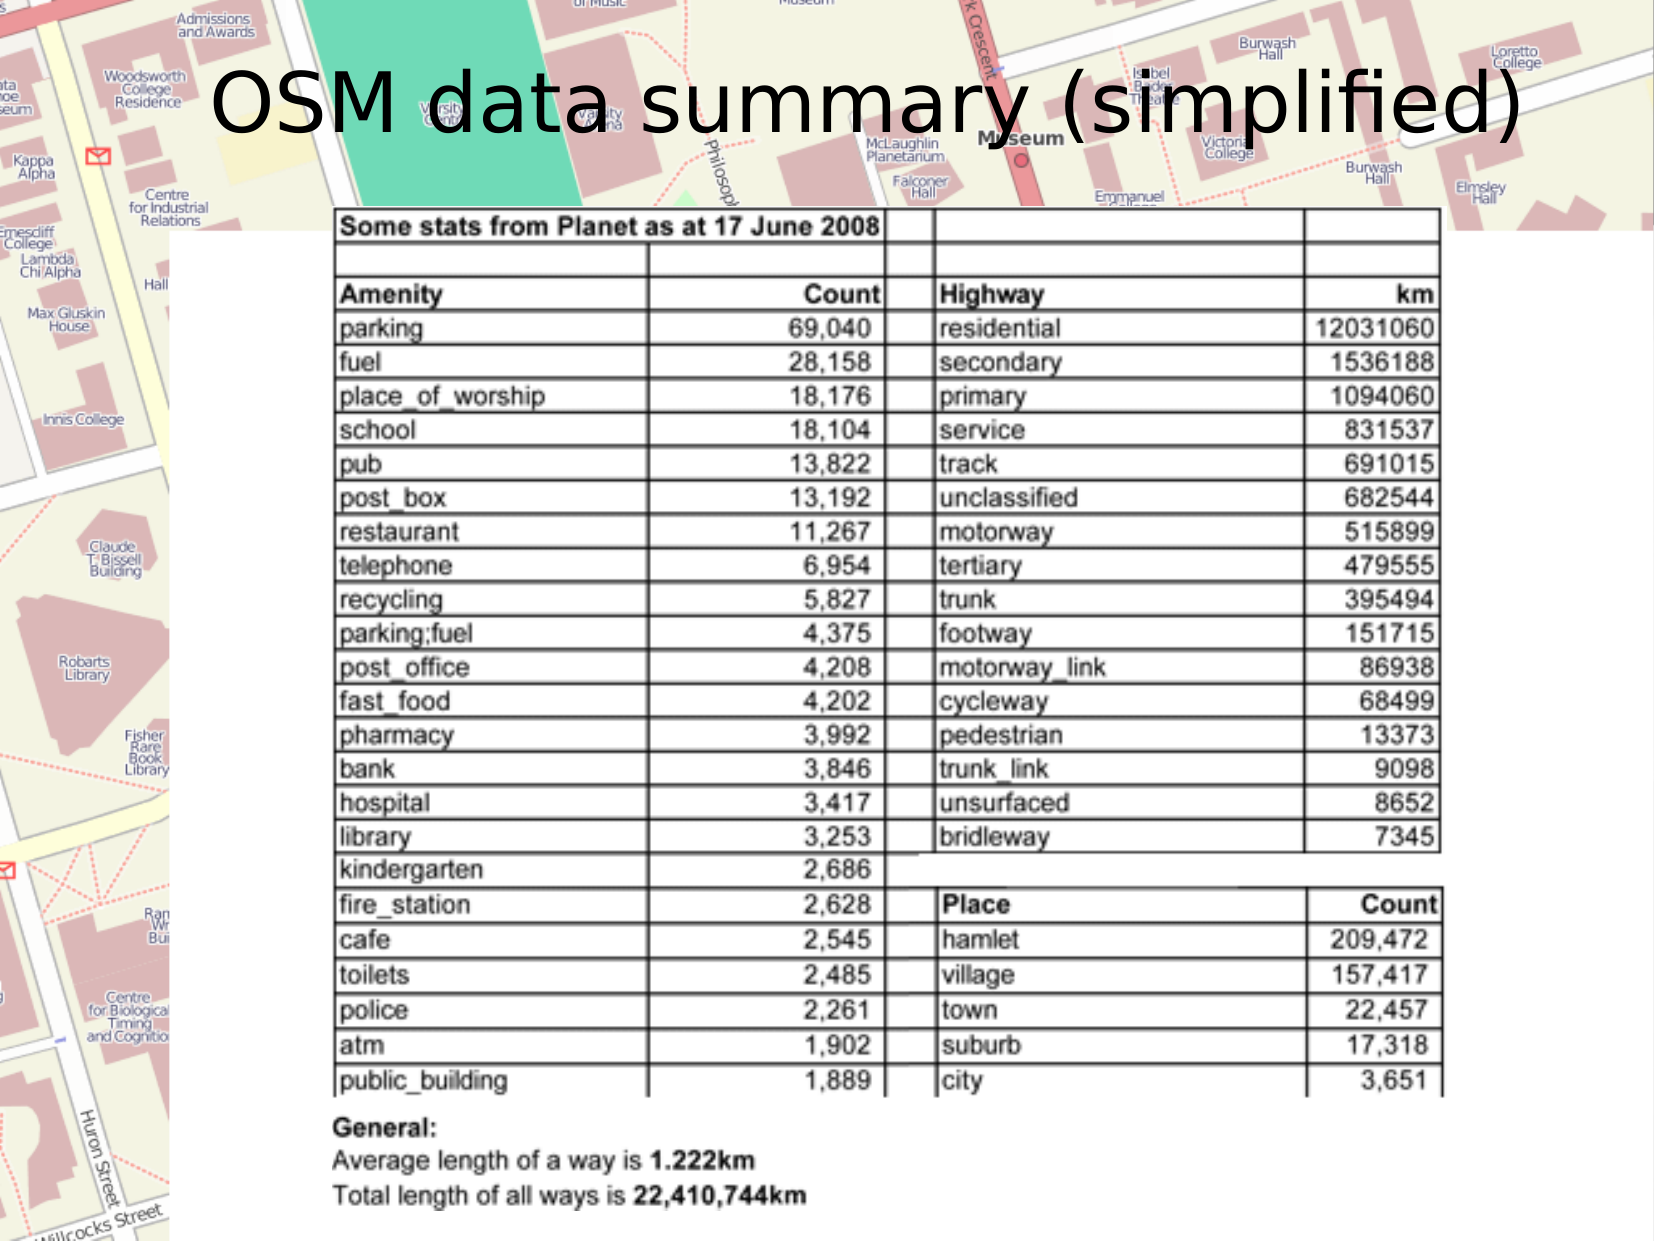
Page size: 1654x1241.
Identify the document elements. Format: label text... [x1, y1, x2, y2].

title OSM data summary (simplified) [124, 0, 1613, 208]
picture [0, 0, 1654, 1241]
